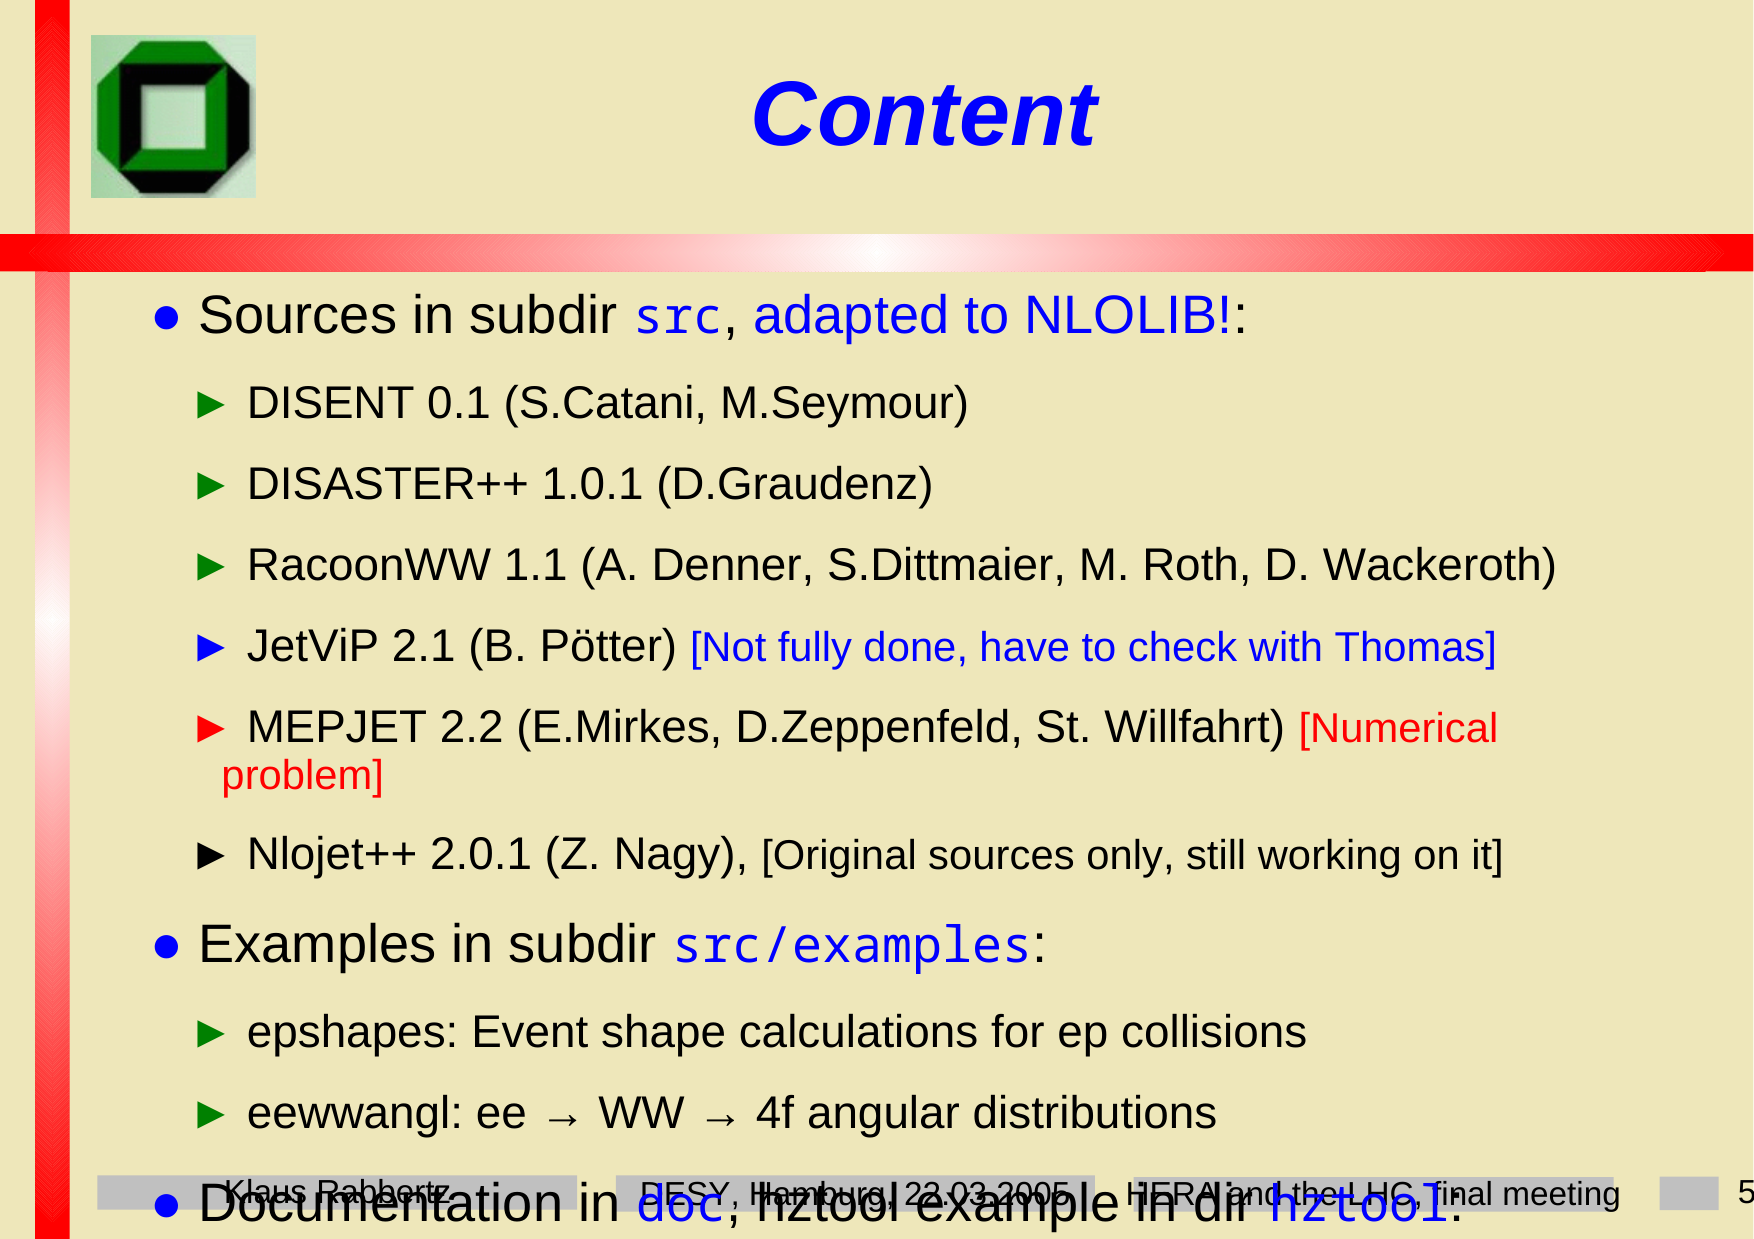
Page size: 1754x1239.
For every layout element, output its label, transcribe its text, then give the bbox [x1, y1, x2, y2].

title Content [282, 10, 1566, 217]
list ● Sources in subdir src, adapted to NLOLIB!: ► DISENT 0.1 (S.Catani, M.Seymour) ► DISASTER++ 1.0.1 (D.Graudenz) ► RacoonWW 1.1 (A. Denner, S.Dittmaier, M. Roth, D. Wackeroth) ► JetViP 2.1 (B. Pötter) [Not fully done, have to check with Thomas] ► MEPJET 2.2 (E.Mirkes, D.Zeppenfeld, St. Willfahrt) [Numerical problem] ► Nlojet++ 2.0.1 (Z. Nagy), [Original sources only, still working on it] ● Examples in subdir src/examples: ► epshapes: Event shape calculations for ep collisions ► eewwangl: ee → WW → 4f angular distributions ● Documentation in doc, hztool example in dir hztool: [138, 279, 1662, 1214]
picture [91, 35, 256, 198]
